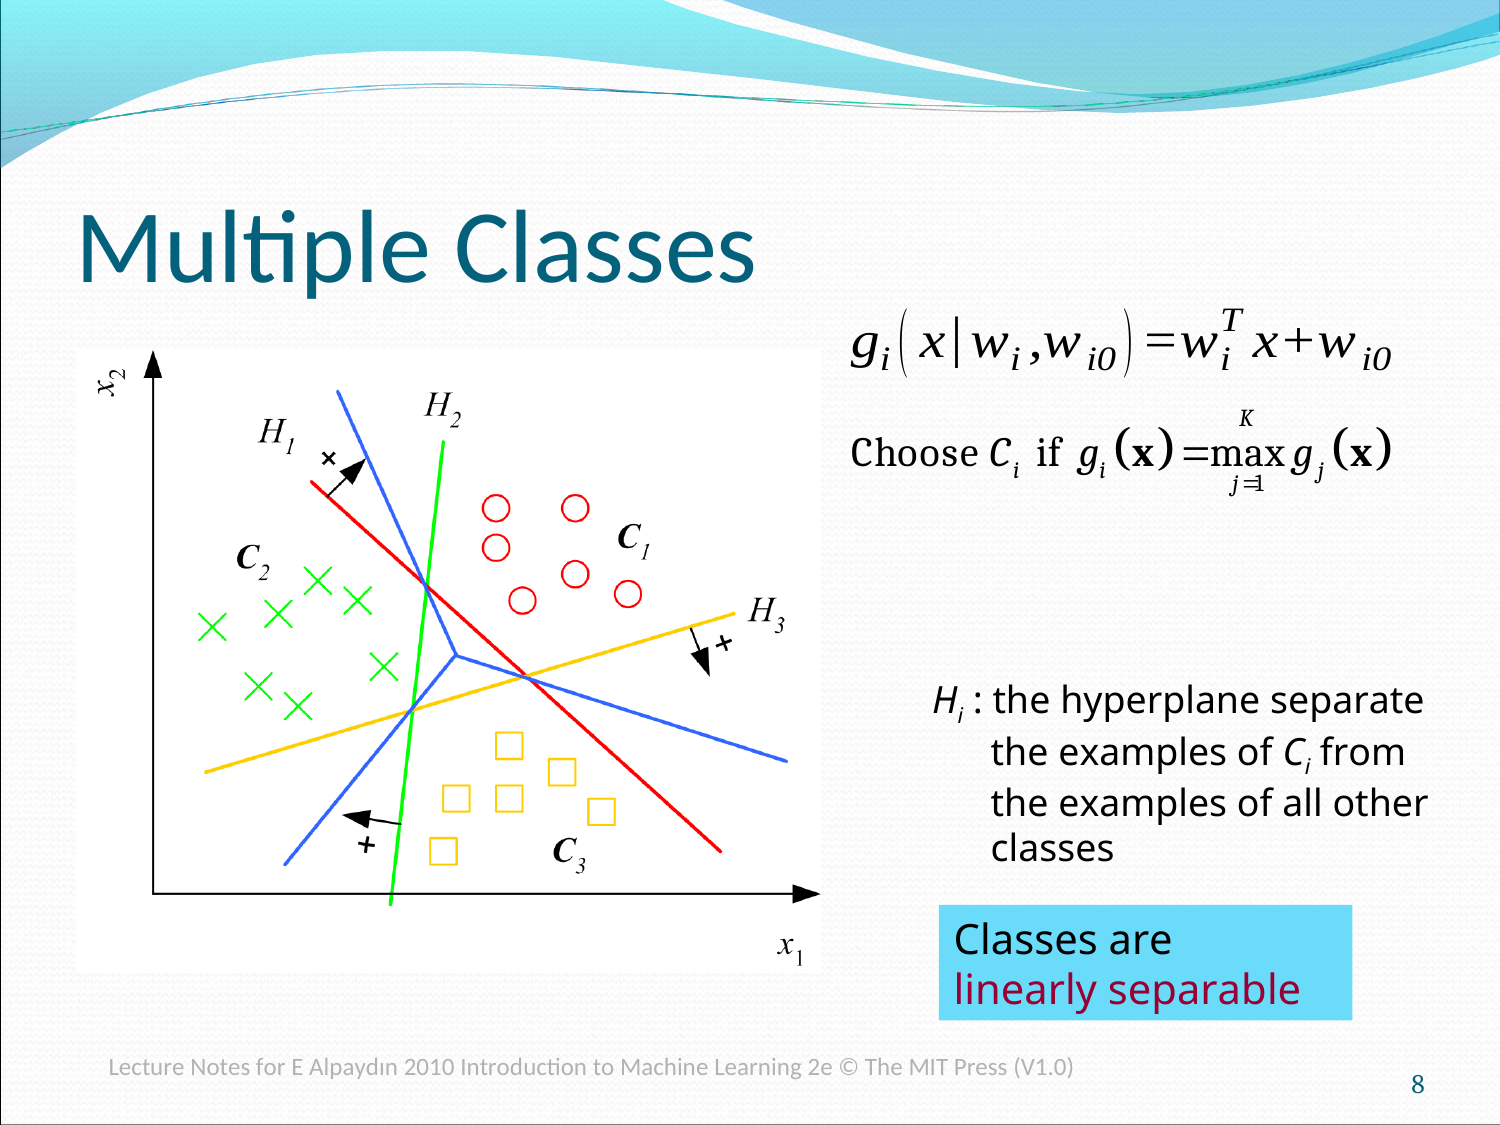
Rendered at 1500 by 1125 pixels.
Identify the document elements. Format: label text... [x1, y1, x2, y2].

text_box Classes are linearly separable [938, 904, 1353, 1021]
text_box Lecture Notes for E Alpaydın 2010 Introduction to Machine Learning 2e © The MIT Press (V1.0) [93, 1042, 1254, 1103]
text_box Hi : the hyperplane separate the examples of Ci from the examples of all other classes [917, 668, 1454, 877]
chart [832, 302, 1412, 382]
text_box Multiple Classes [75, 115, 1426, 304]
picture [0, 0, 1500, 1125]
chart [846, 397, 1398, 505]
text_box <number> [1299, 1042, 1426, 1103]
